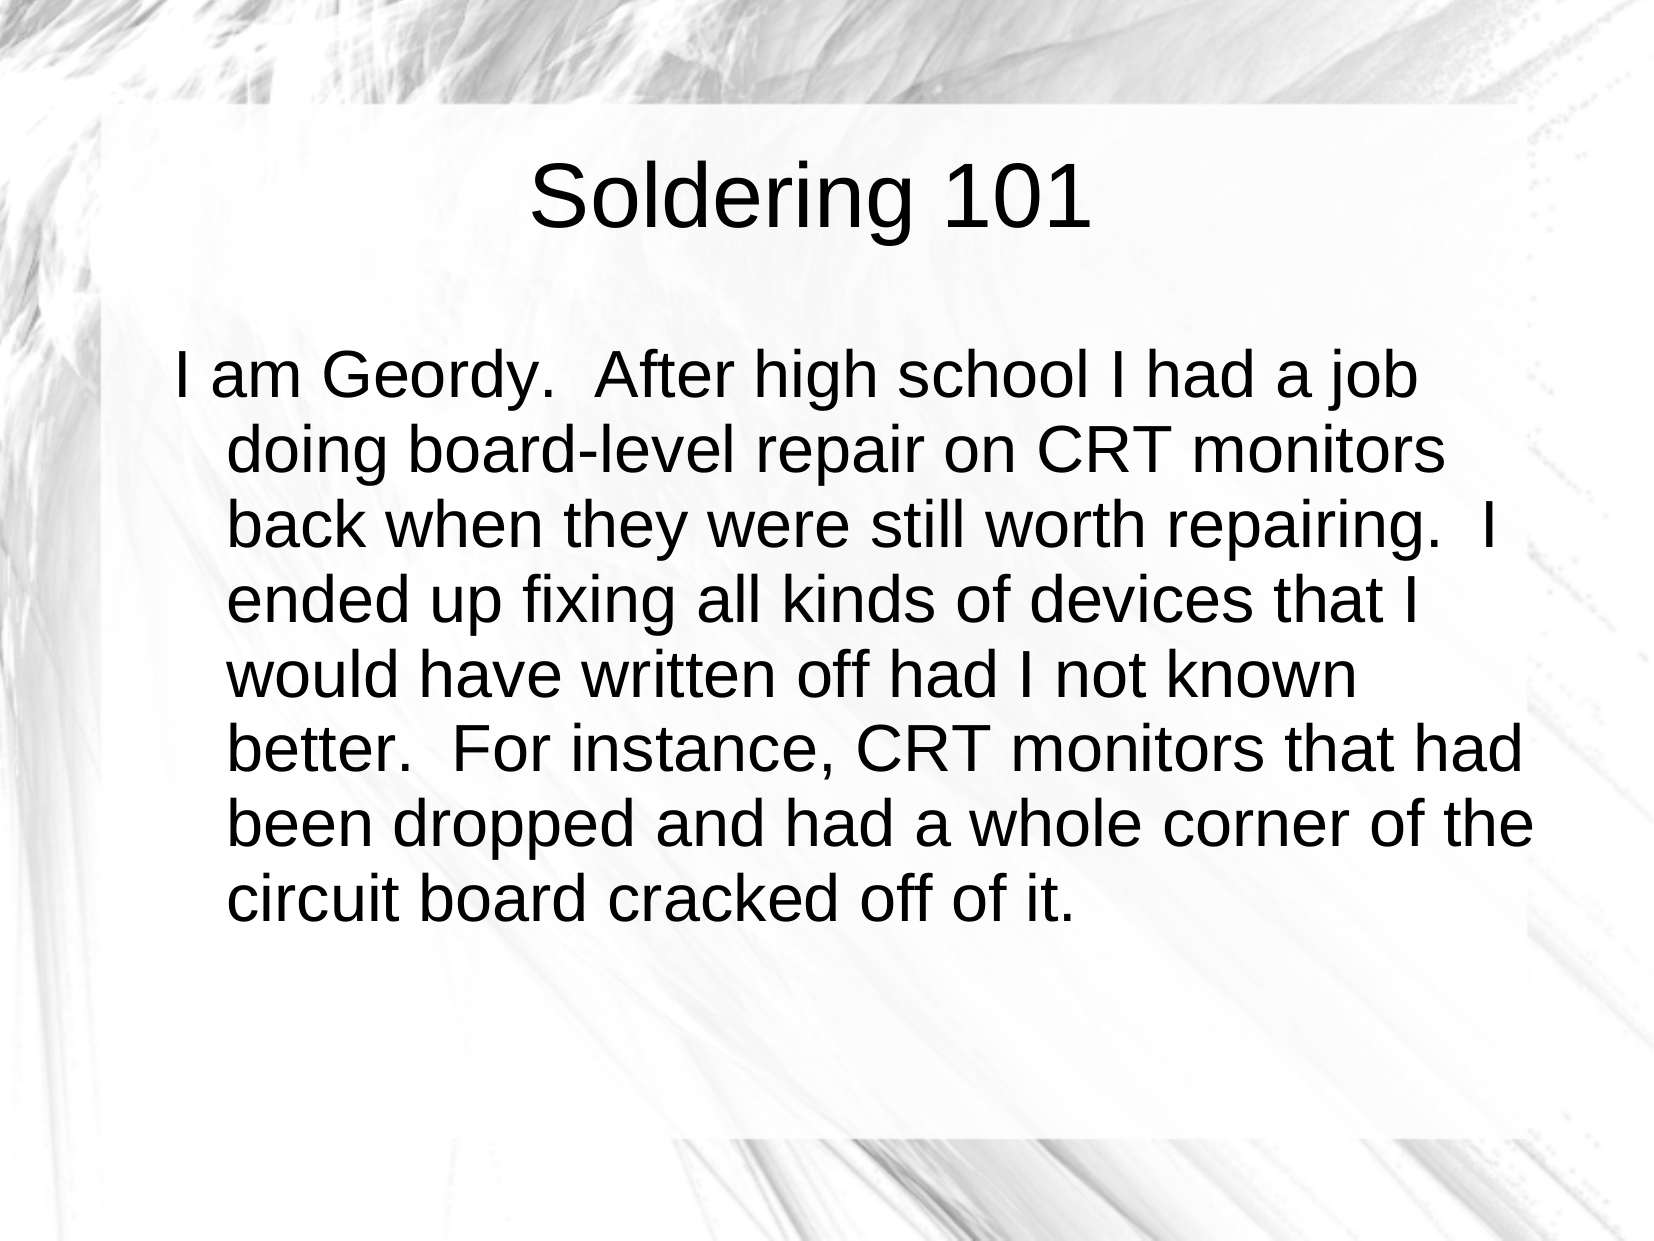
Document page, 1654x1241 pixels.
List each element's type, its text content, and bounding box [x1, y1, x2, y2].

list I am Geordy. After high school I had a job doing board-level repair on CRT monitors back when they were still worth repairing. I ended up fixing all kinds of devices that I would have written off had I not known better. For instance, CRT monitors that had been dropped and had a whole corner of the circuit board cracked off of it. [84, 337, 1538, 1038]
title Soldering 101 [118, 119, 1506, 273]
picture [0, 0, 1654, 1241]
